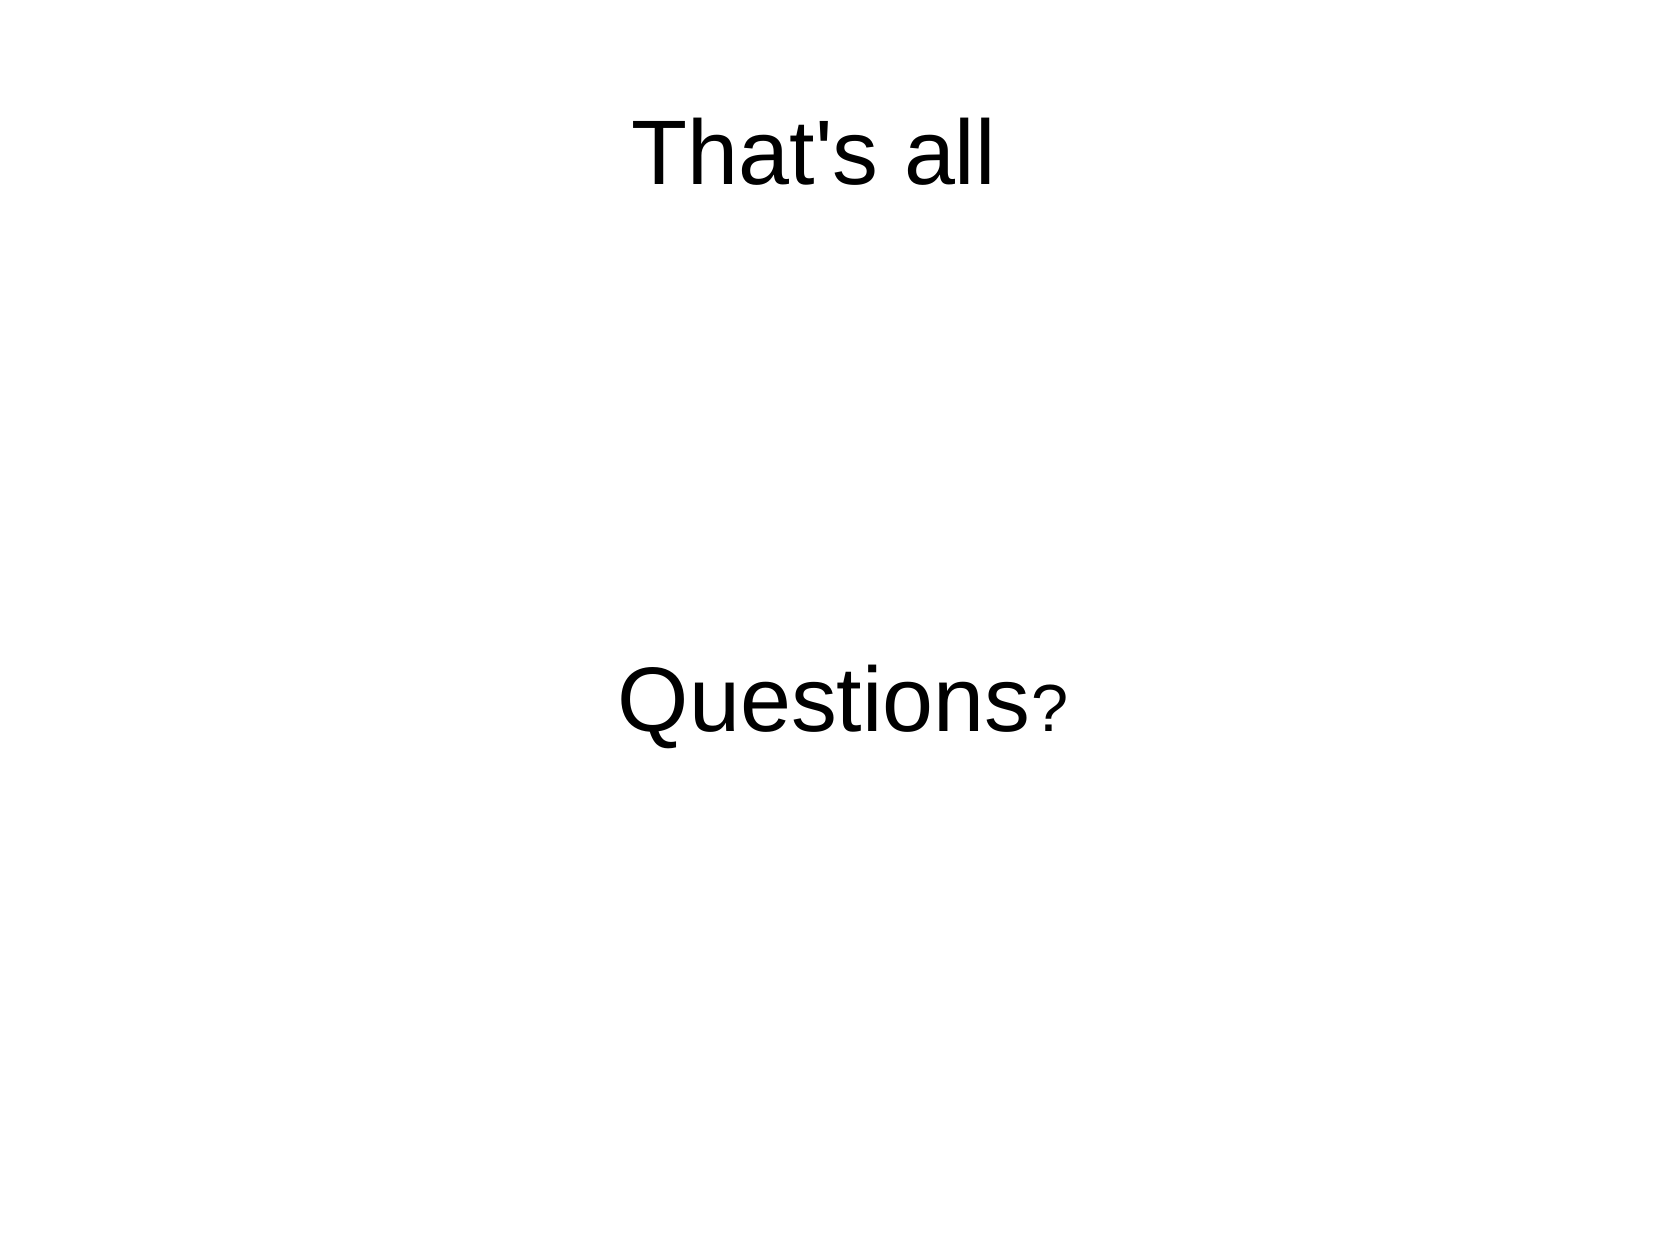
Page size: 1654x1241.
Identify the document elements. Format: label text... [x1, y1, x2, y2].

title That's all [82, 49, 1571, 257]
subtitle Questions? [82, 290, 1571, 1109]
